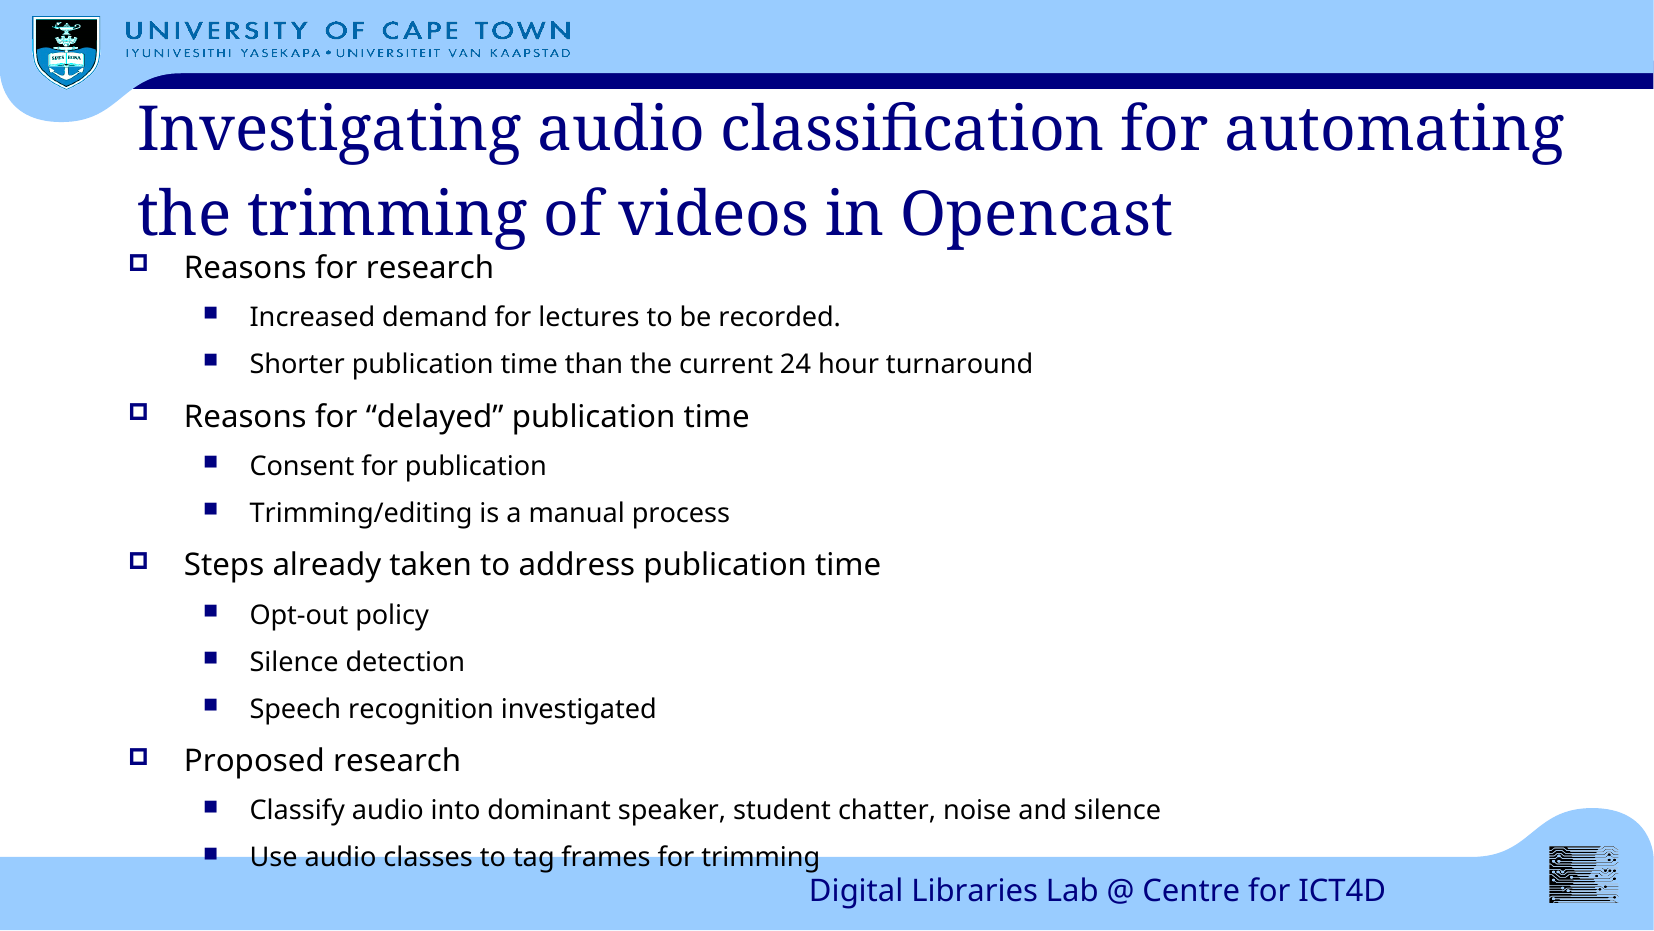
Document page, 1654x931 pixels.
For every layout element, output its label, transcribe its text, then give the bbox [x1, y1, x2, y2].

list Reasons for research Increased demand for lectures to be recorded. Shorter publication time than the current 24 hour turnaround Reasons for “delayed” publication time Consent for publication Trimming/editing is a manual process Steps already taken to address publication time Opt-out policy Silence detection Speech recognition investigated Proposed research Classify audio into dominant speaker, student chatter, noise and silence Use audio classes to tag frames for trimming [128, 244, 1597, 823]
picture [122, 19, 573, 59]
picture [1549, 846, 1619, 903]
picture [32, 16, 101, 90]
title Investigating audio classification for automating the trimming of videos in Opencast [137, 100, 1598, 238]
